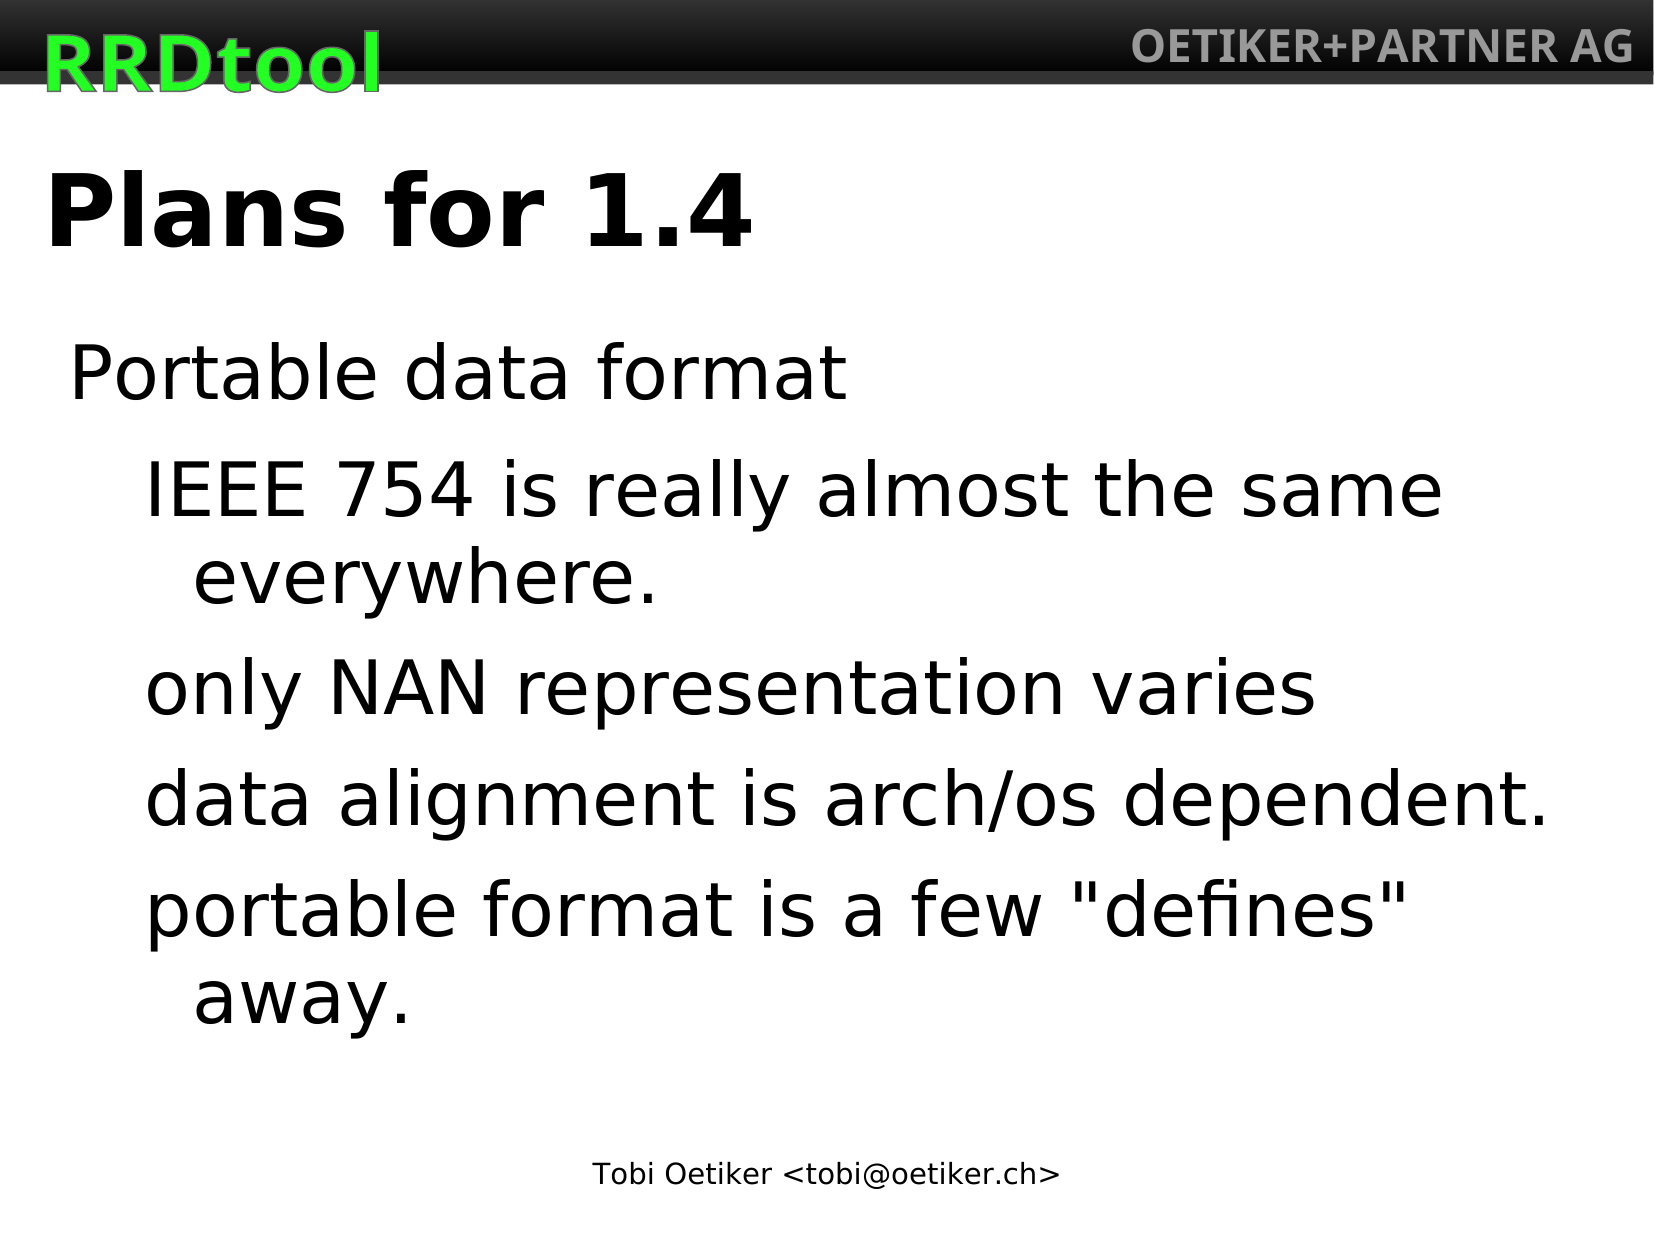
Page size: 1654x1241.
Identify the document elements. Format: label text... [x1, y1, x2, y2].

list Portable data format IEEE 754 is really almost the same everywhere. only NAN representation varies data alignment is arch/os dependent. portable format is a few "defines" away. [50, 329, 1571, 1129]
title Plans for 1.4 [43, 144, 1582, 280]
